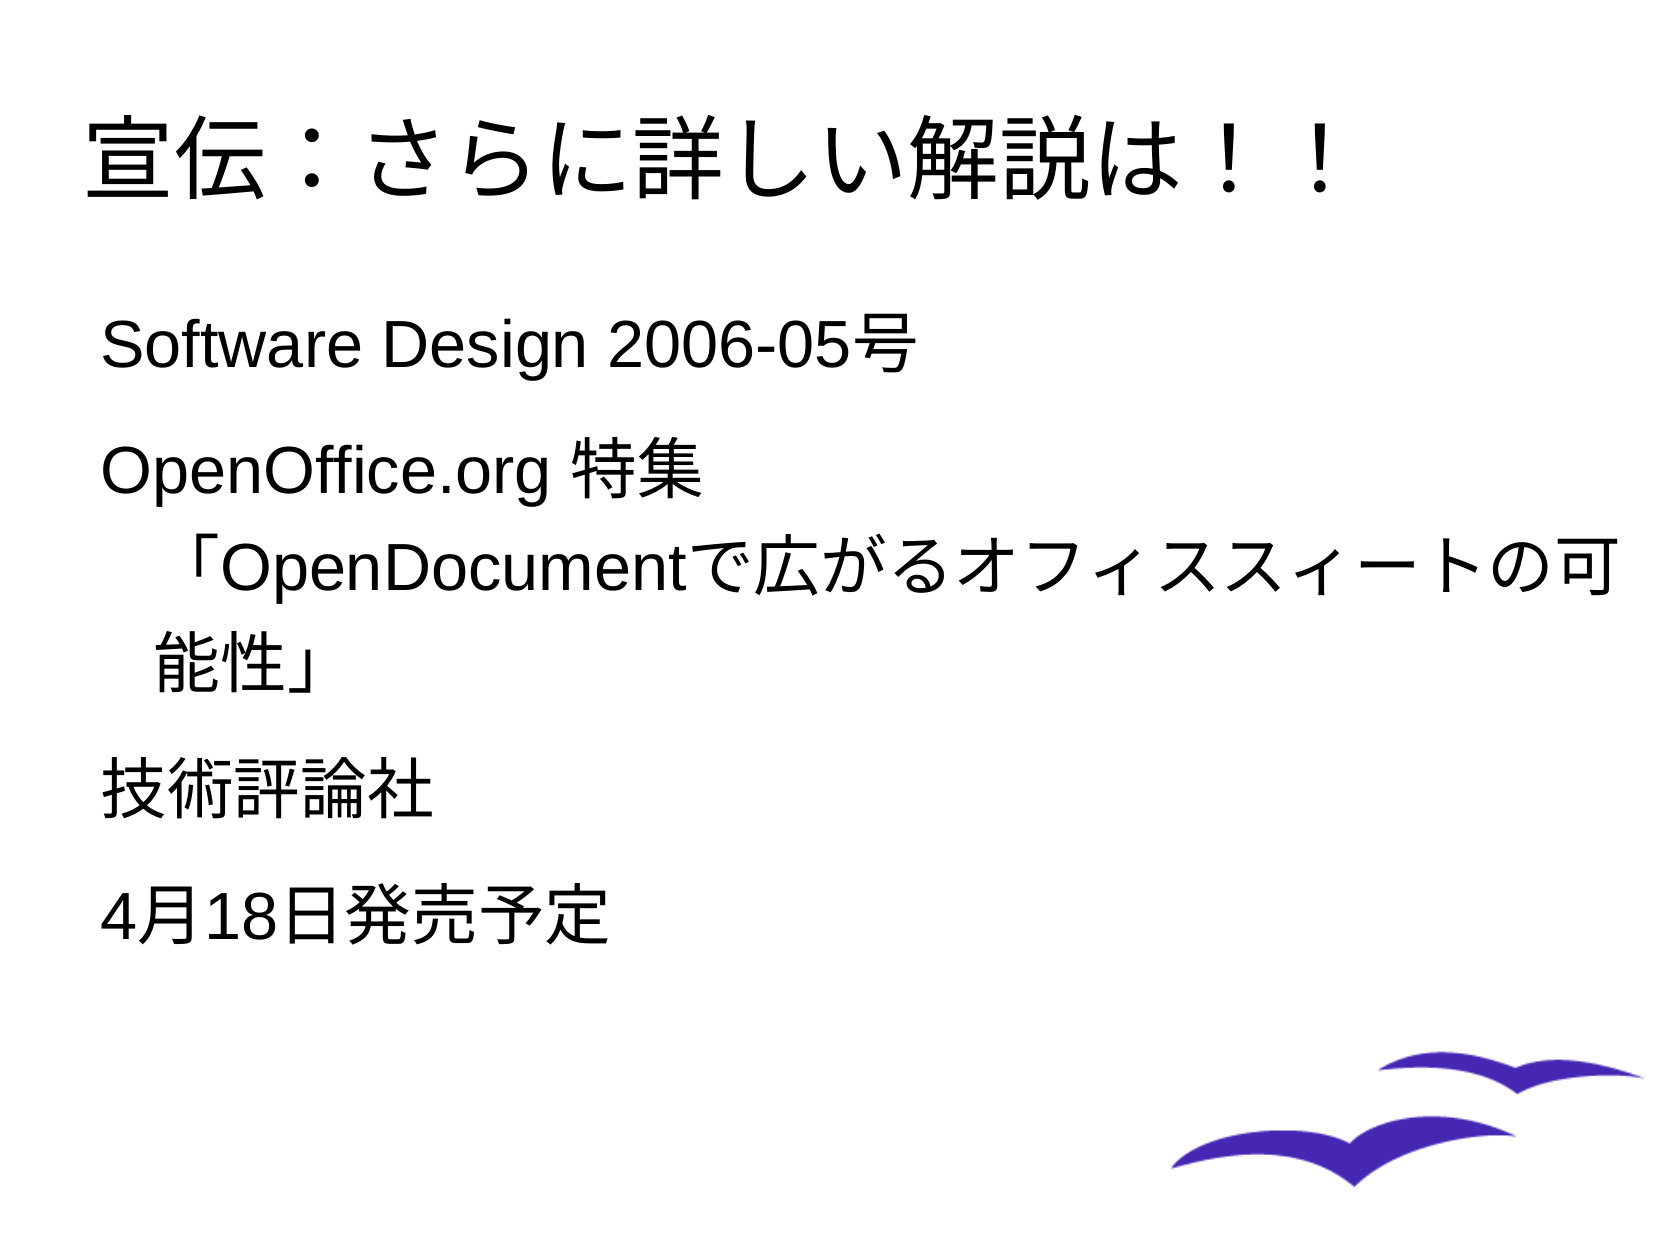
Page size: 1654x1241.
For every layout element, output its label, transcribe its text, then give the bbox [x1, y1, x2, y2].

title 宣伝：さらに詳しい解説は！！ [82, 49, 1571, 257]
list Software Design 2006-05号 OpenOffice.org 特集 「OpenDocumentで広がるオフィススィートの可能性」 技術評論社 4月18日発売予定 [82, 290, 1654, 1109]
picture [1166, 1109, 1654, 1192]
